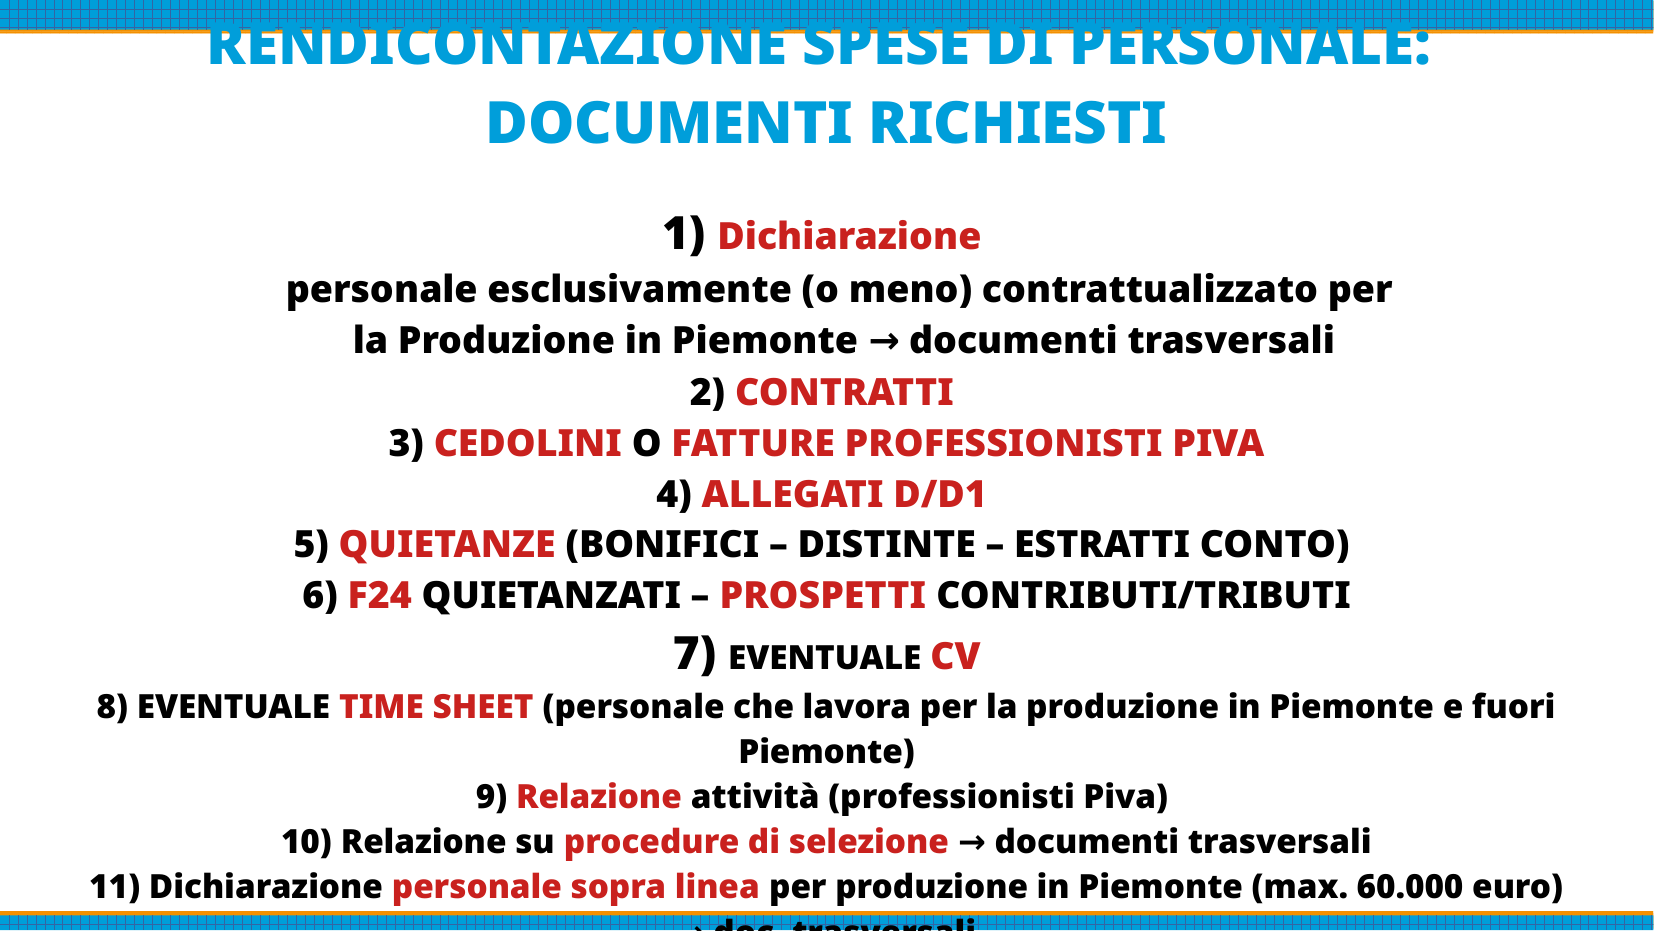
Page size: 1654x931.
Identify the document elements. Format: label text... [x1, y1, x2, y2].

subtitle RENDICONTAZIONE SPESE DI PERSONALE: DOCUMENTI RICHIESTI Dichiarazione personale esclusivamente (o meno) contrattualizzato per la Produzione in Piemonte → documenti trasversali CONTRATTI CEDOLINI O FATTURE PROFESSIONISTI PIVA ALLEGATI D/D1 QUIETANZE (BONIFICI – DISTINTE – ESTRATTI CONTO) F24 QUIETANZATI – PROSPETTI CONTRIBUTI/TRIBUTI EVENTUALE CV EVENTUALE TIME SHEET (personale che lavora per la produzione in Piemonte e fuori Piemonte) Relazione attività (professionisti Piva) Relazione su procedure di selezione → documenti trasversali Dichiarazione personale sopra linea per produzione in Piemonte (max. 60.000 euro) → doc. trasversali [88, 58, 1565, 898]
